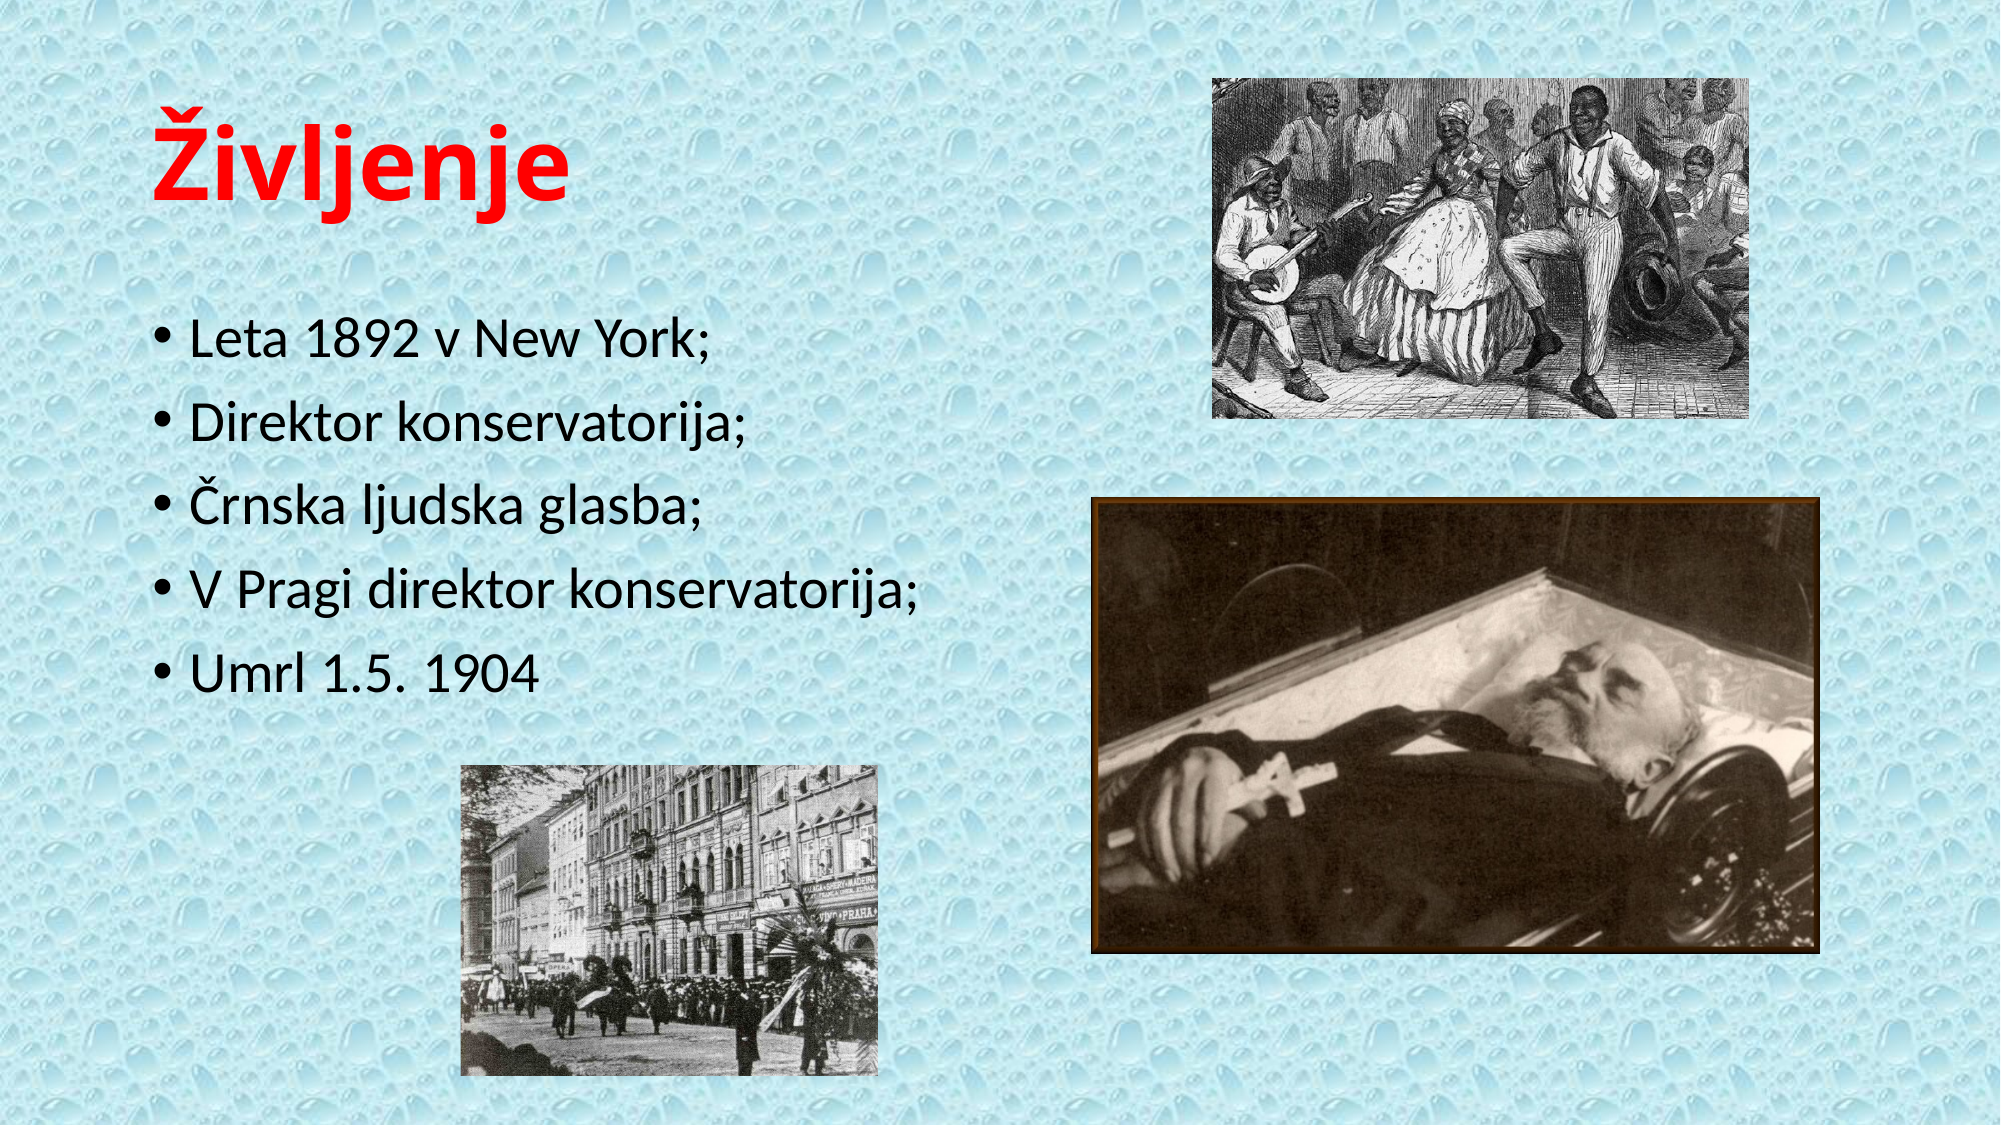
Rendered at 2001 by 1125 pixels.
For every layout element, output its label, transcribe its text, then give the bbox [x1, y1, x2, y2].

picture [0, 0, 2001, 1125]
list Leta 1892 v New York; Direktor konservatorija; Črnska ljudska glasba; V Pragi direktor konservatorija; Umrl 1.5. 1904 [137, 299, 1863, 1014]
title Življenje [137, 59, 1863, 278]
